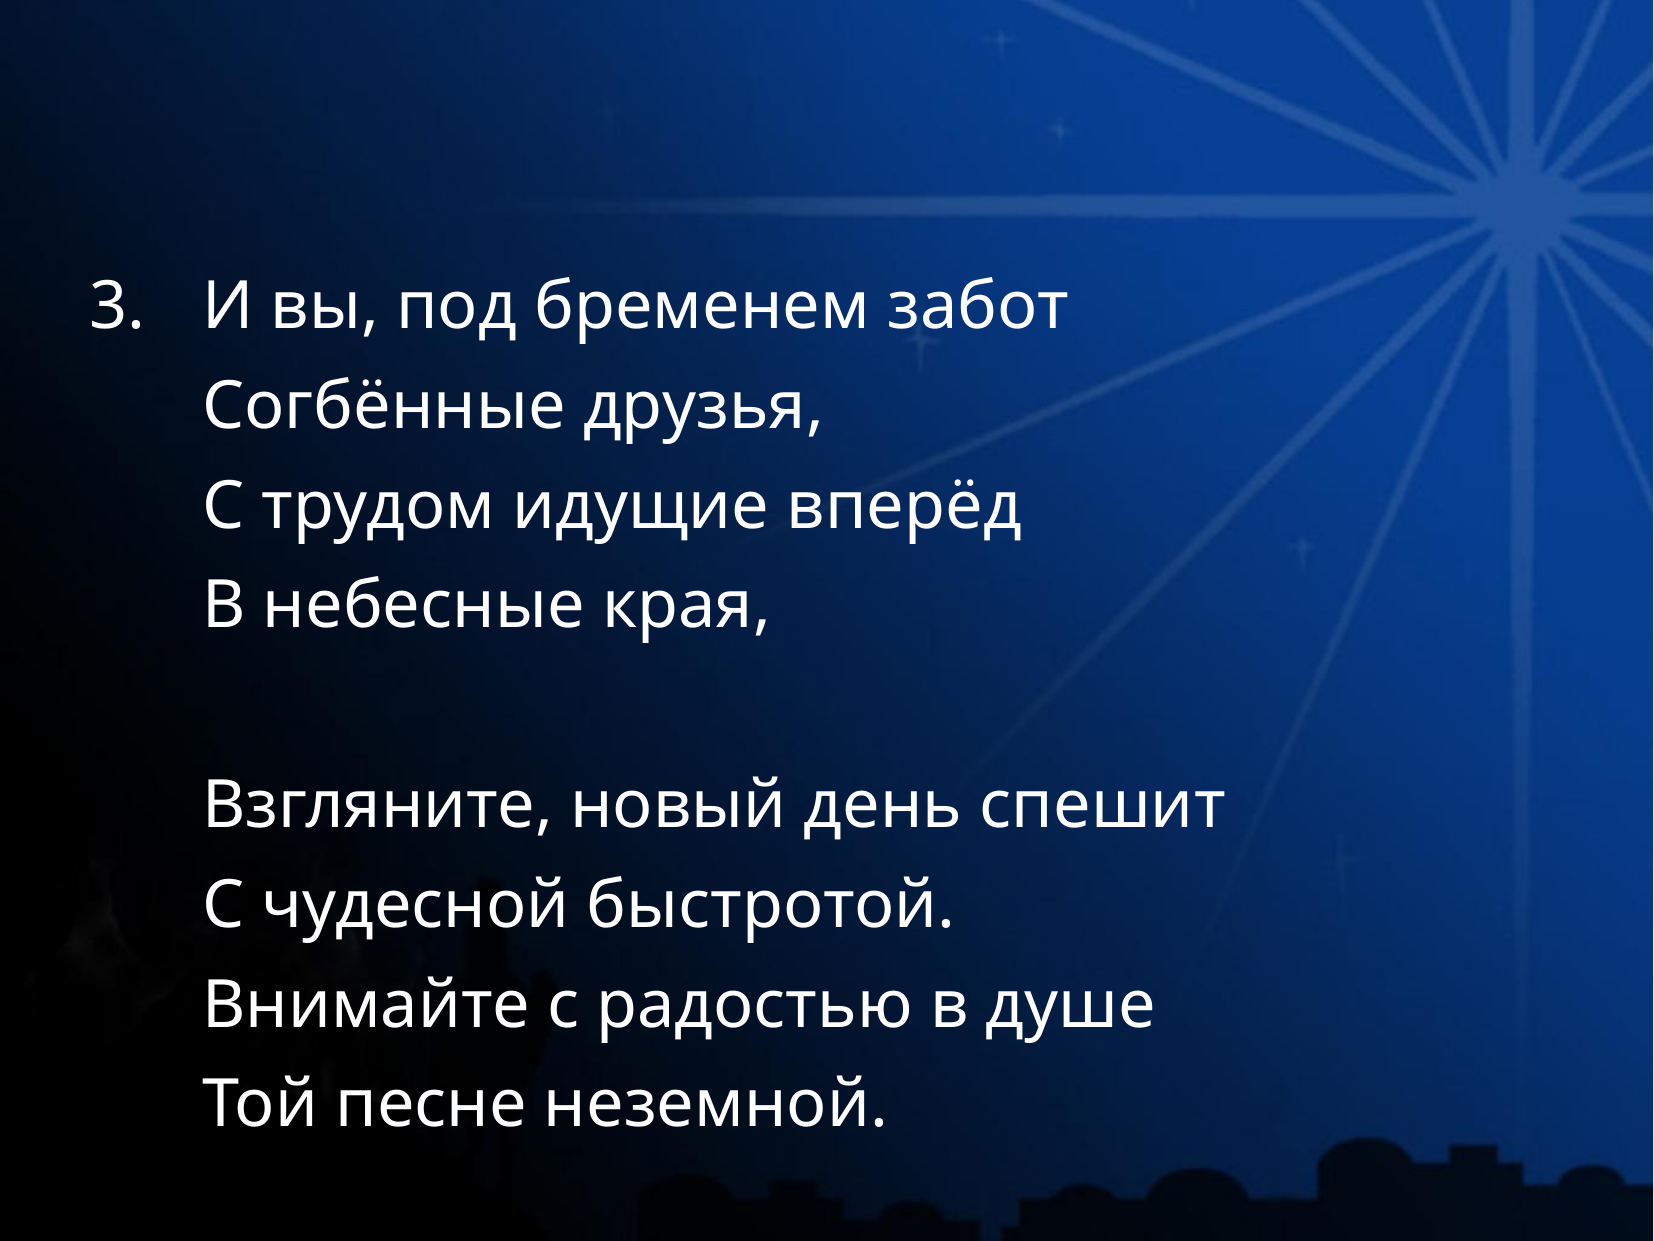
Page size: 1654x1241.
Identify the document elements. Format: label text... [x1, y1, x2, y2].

picture [0, 0, 1654, 1241]
text_box 3. И вы, под бременем забот Согбённые друзья, С трудом идущие вперёд В небесные края, Взгляните, новый день спешит С чудесной быстротой. Внимайте с радостью в душе Той песне неземной. [75, 150, 1576, 1163]
